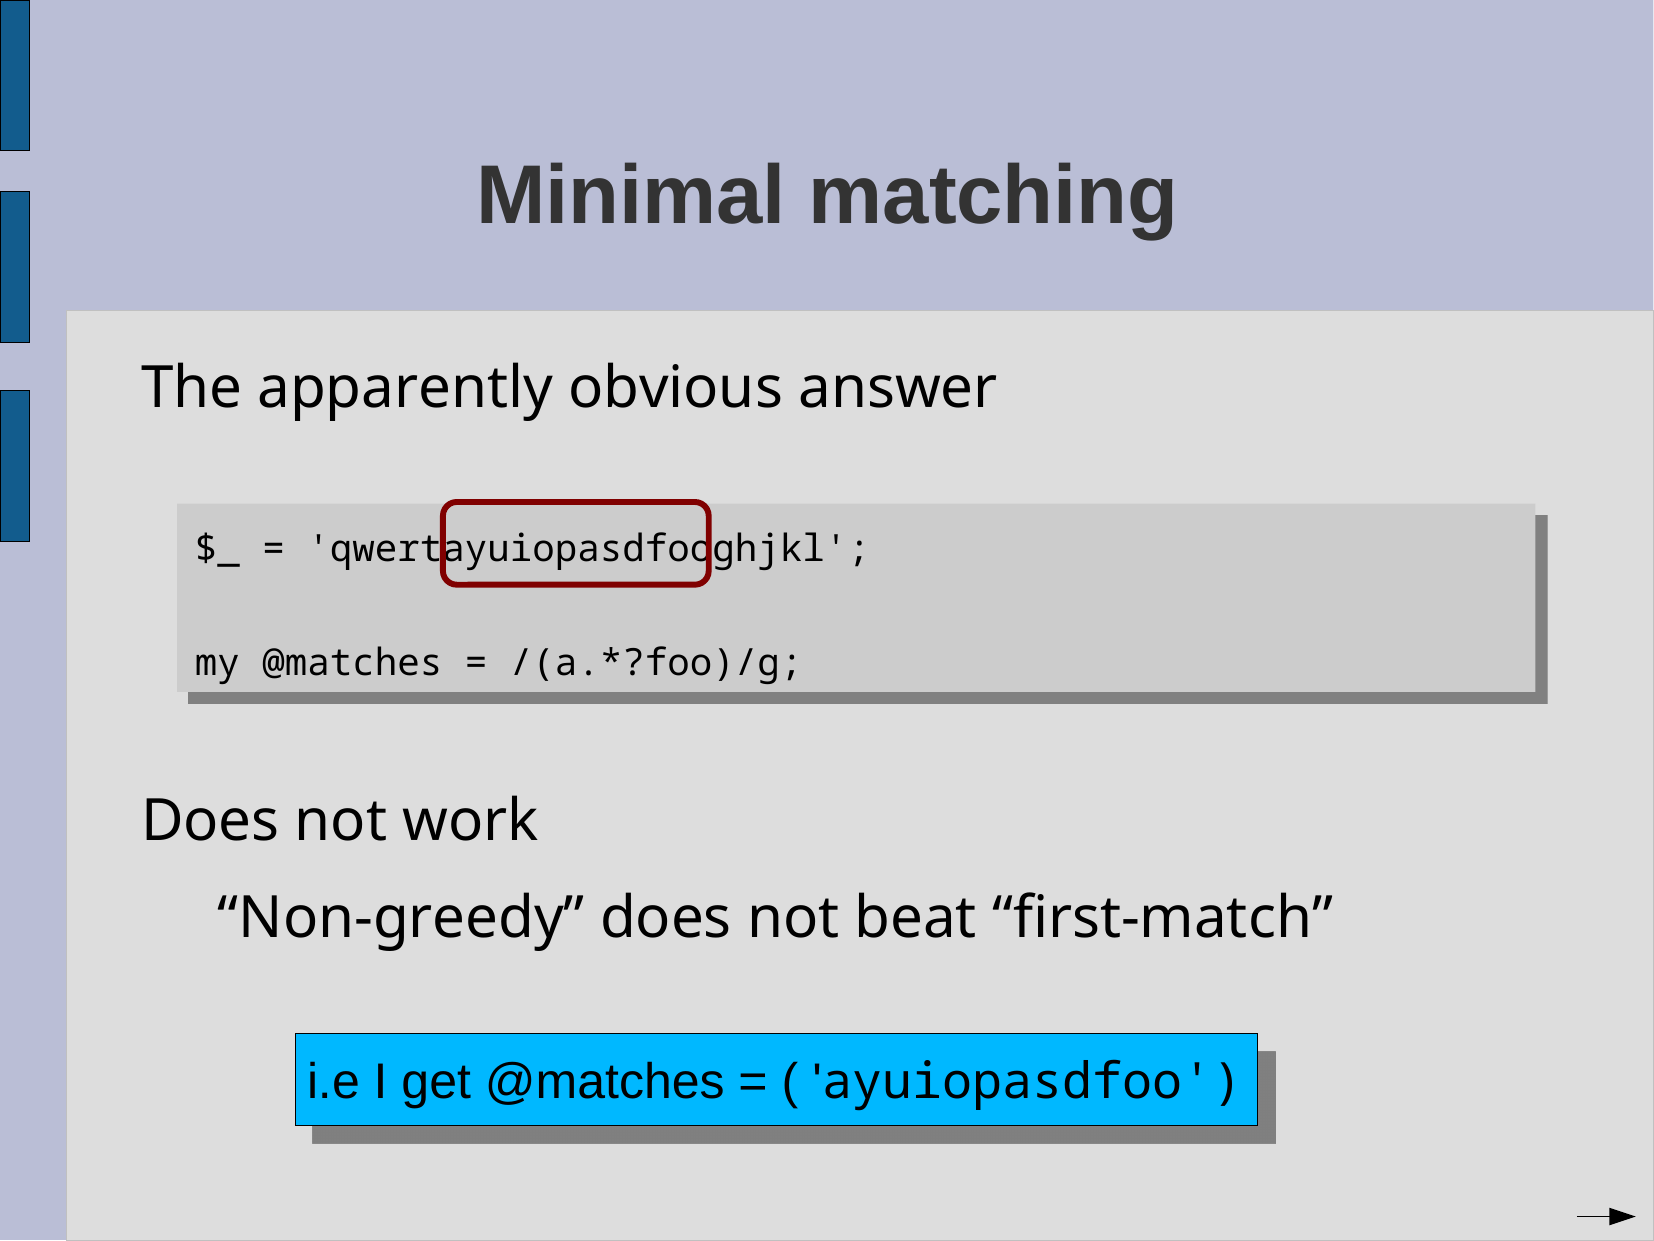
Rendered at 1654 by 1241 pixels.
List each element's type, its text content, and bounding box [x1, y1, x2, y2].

title Minimal matching [121, 91, 1534, 299]
text_box $_ = 'qwertayuiopasdfooghjkl'; my @matches = /(a.*?foo)/g; [177, 503, 1536, 692]
text_box i.e I get @matches = ( 'ayuiopasdfoo') [295, 1033, 1258, 1113]
list The apparently obvious answer Does not work “Non-greedy” does not beat “first-match” [123, 344, 1536, 927]
text_box $_ = 'qwertayuiopasdfooghjkl'; my @matches = /(a.*?foo)/g; [446, 505, 705, 581]
